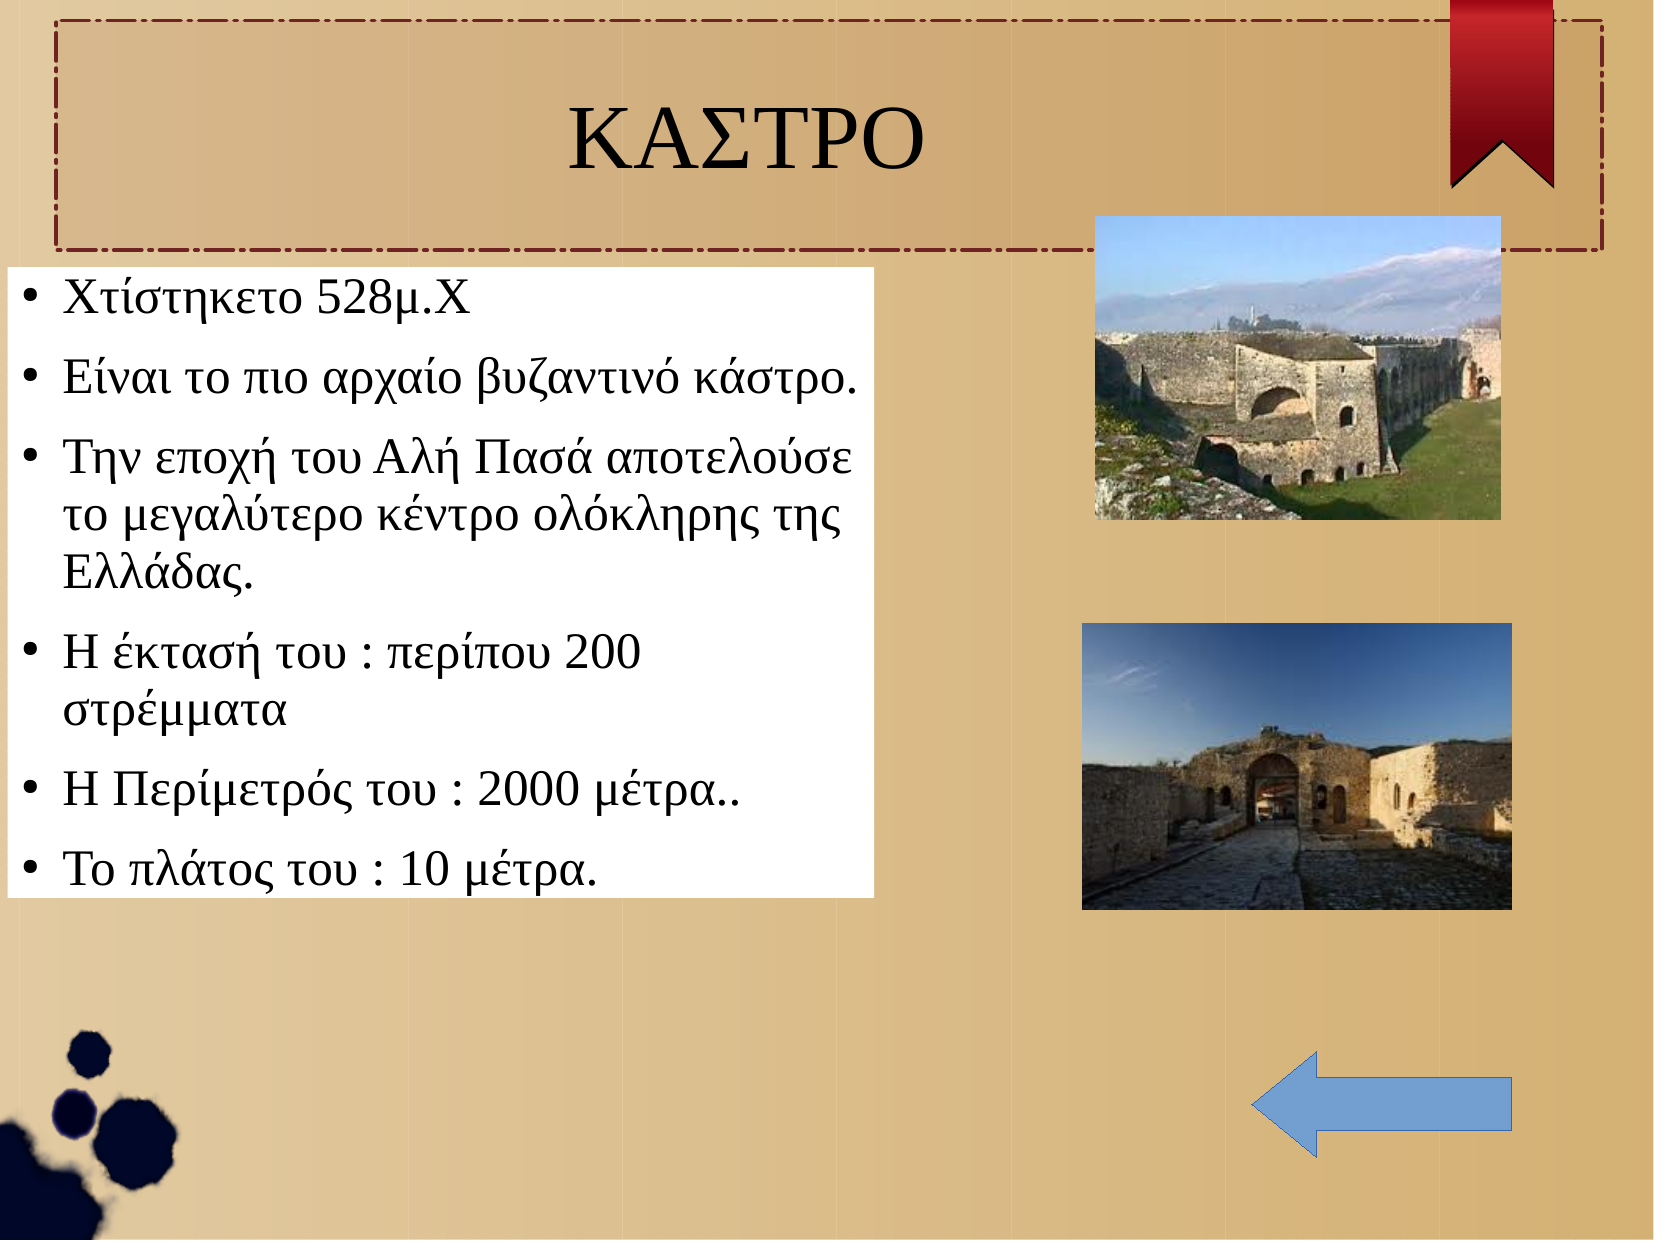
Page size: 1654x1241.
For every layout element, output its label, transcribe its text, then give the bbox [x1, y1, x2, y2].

picture [1082, 623, 1512, 910]
title ΚΑΣΤΡΟ [82, 47, 1412, 229]
text_box [1251, 1051, 1512, 1158]
list Χτίστηκετο 528μ.Χ Είναι το πιο αρχαίο βυζαντινό κάστρο. Την εποχή του Αλή Πασά αποτελούσε το μεγαλύτερο κέντρο ολόκληρης της Ελλάδας. Η έκτασή του : περίπου 200 στρέμματα Η Περίμετρός του : 2000 μέτρα.. Το πλάτος του : 10 μέτρα. [7, 267, 875, 898]
picture [1095, 216, 1501, 520]
